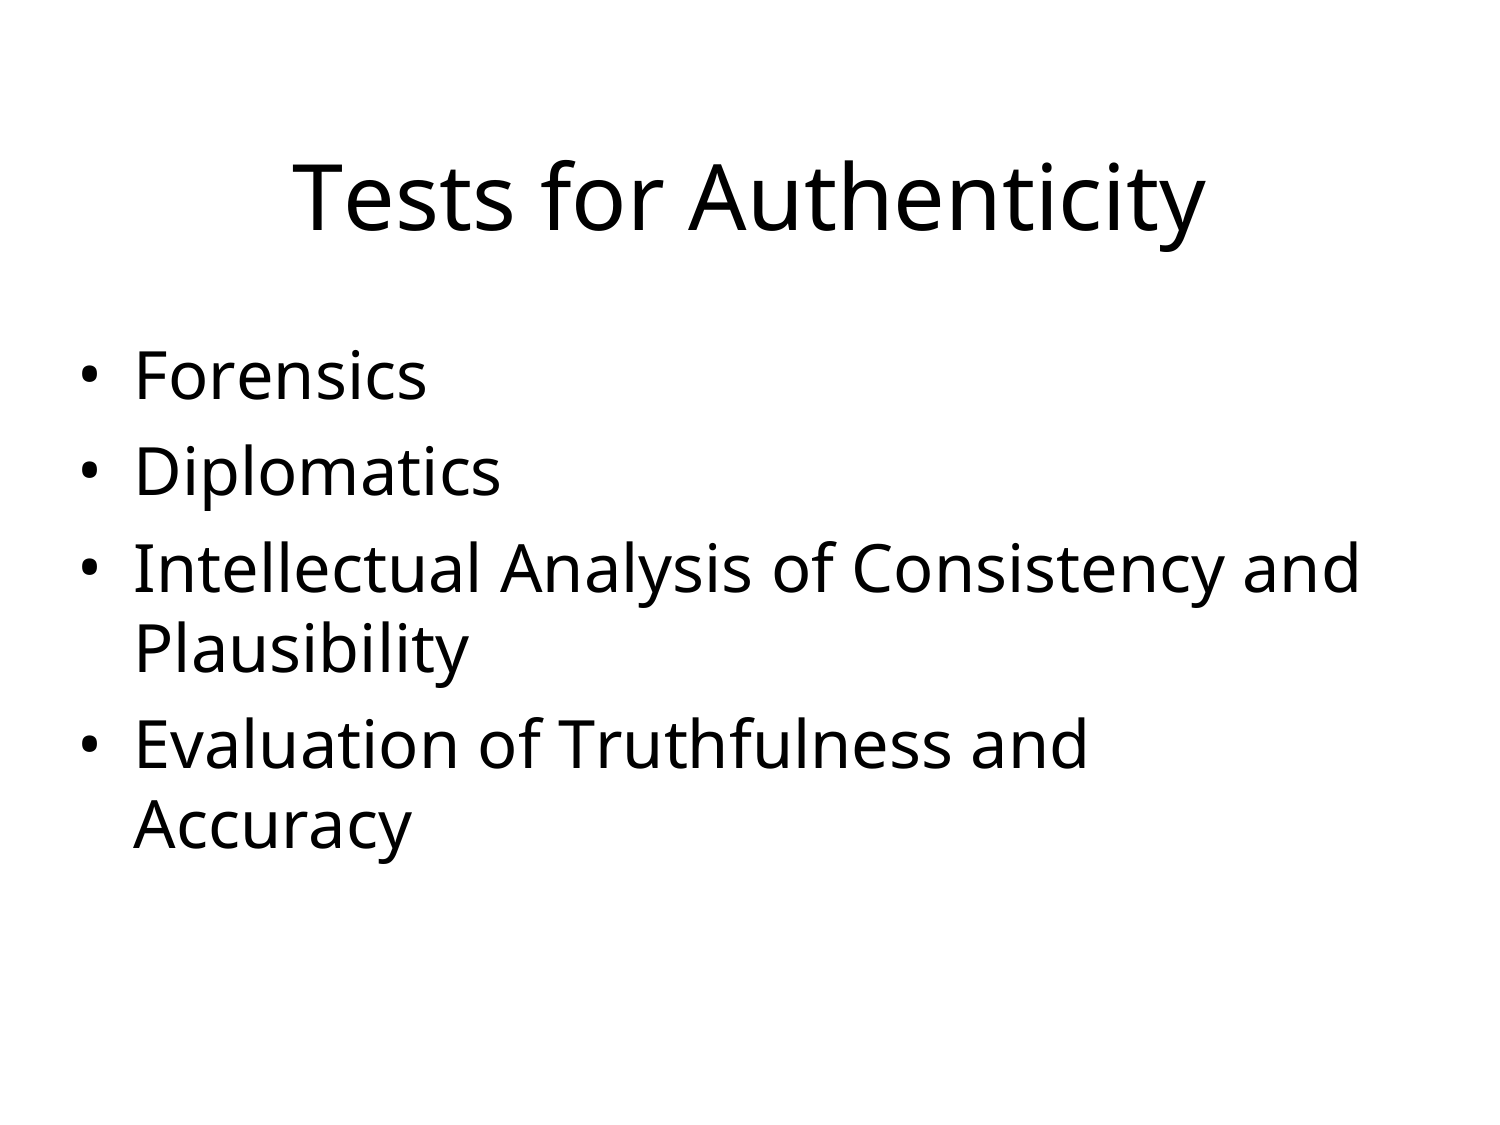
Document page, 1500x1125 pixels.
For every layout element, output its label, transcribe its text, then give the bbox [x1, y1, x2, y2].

list Forensics Diplomatics Intellectual Analysis of Consistency and Plausibility Evaluation of Truthfulness and Accuracy [62, 324, 1388, 1001]
title Tests for Authenticity [112, 99, 1388, 288]
